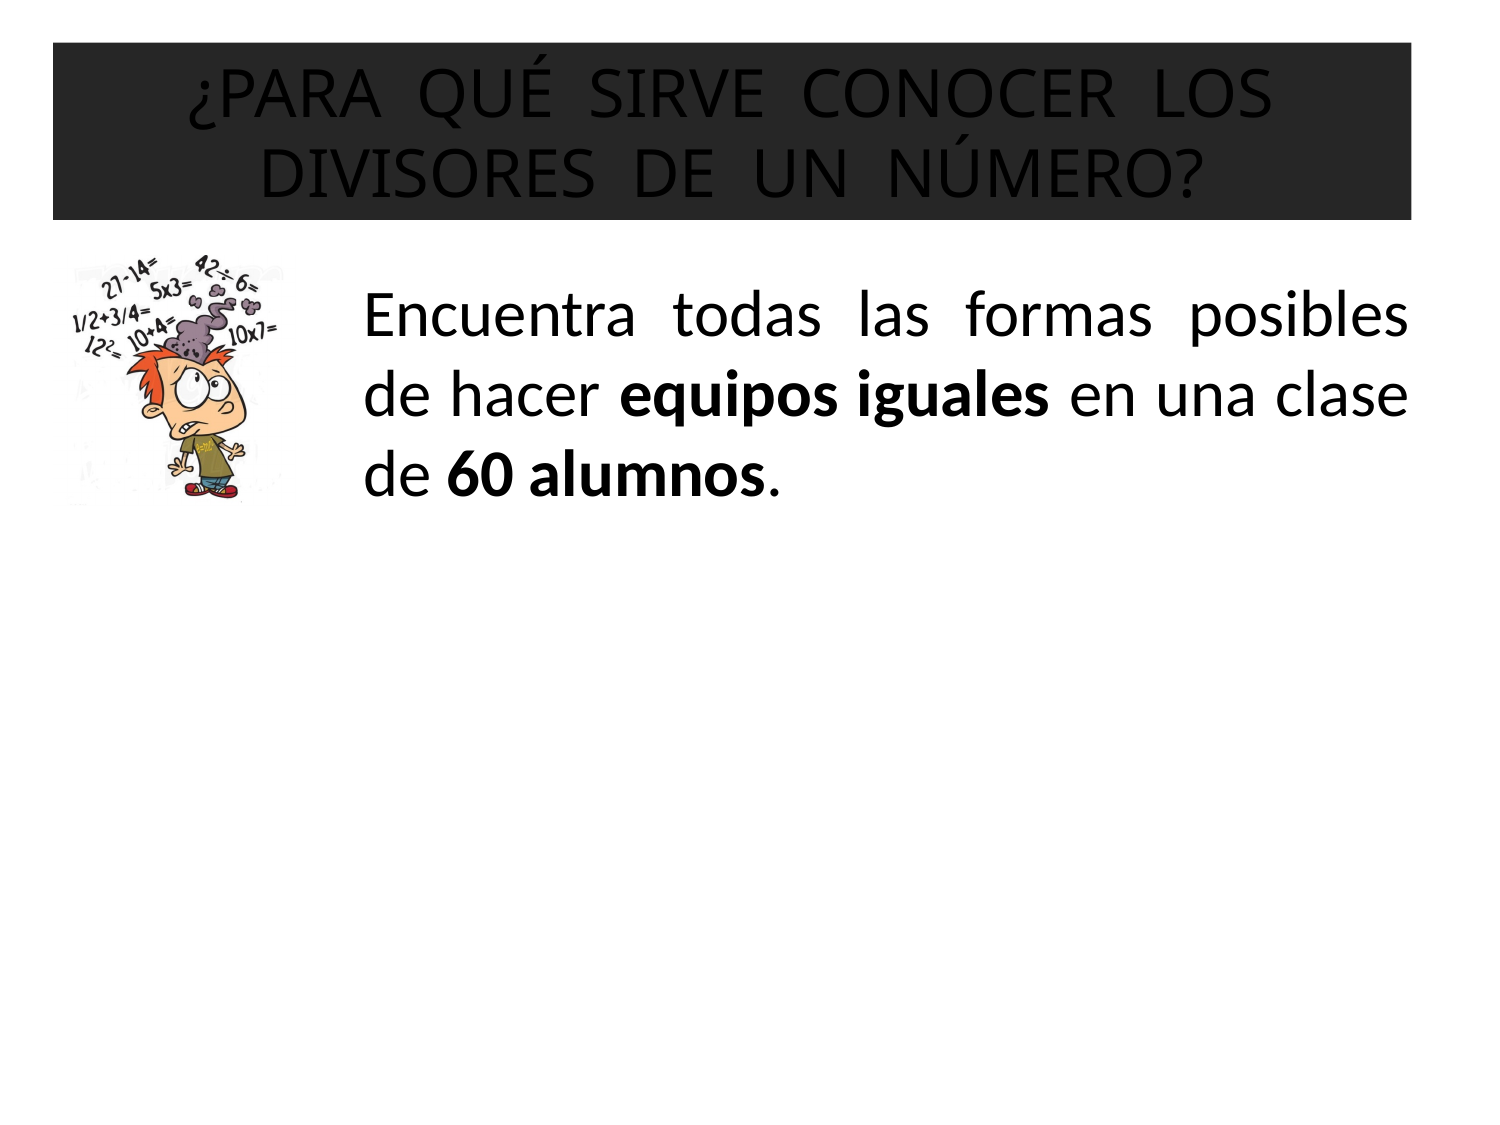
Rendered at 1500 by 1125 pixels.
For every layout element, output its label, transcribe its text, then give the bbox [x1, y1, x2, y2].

picture [53, 255, 296, 506]
text_box ¿PARA QUÉ SIRVE CONOCER LOS DIVISORES DE UN NÚMERO? [53, 42, 1412, 220]
list Encuentra todas las formas posibles de hacer equipos iguales en una clase de 60 alumnos. [348, 262, 1425, 1005]
title [75, 45, 1425, 233]
